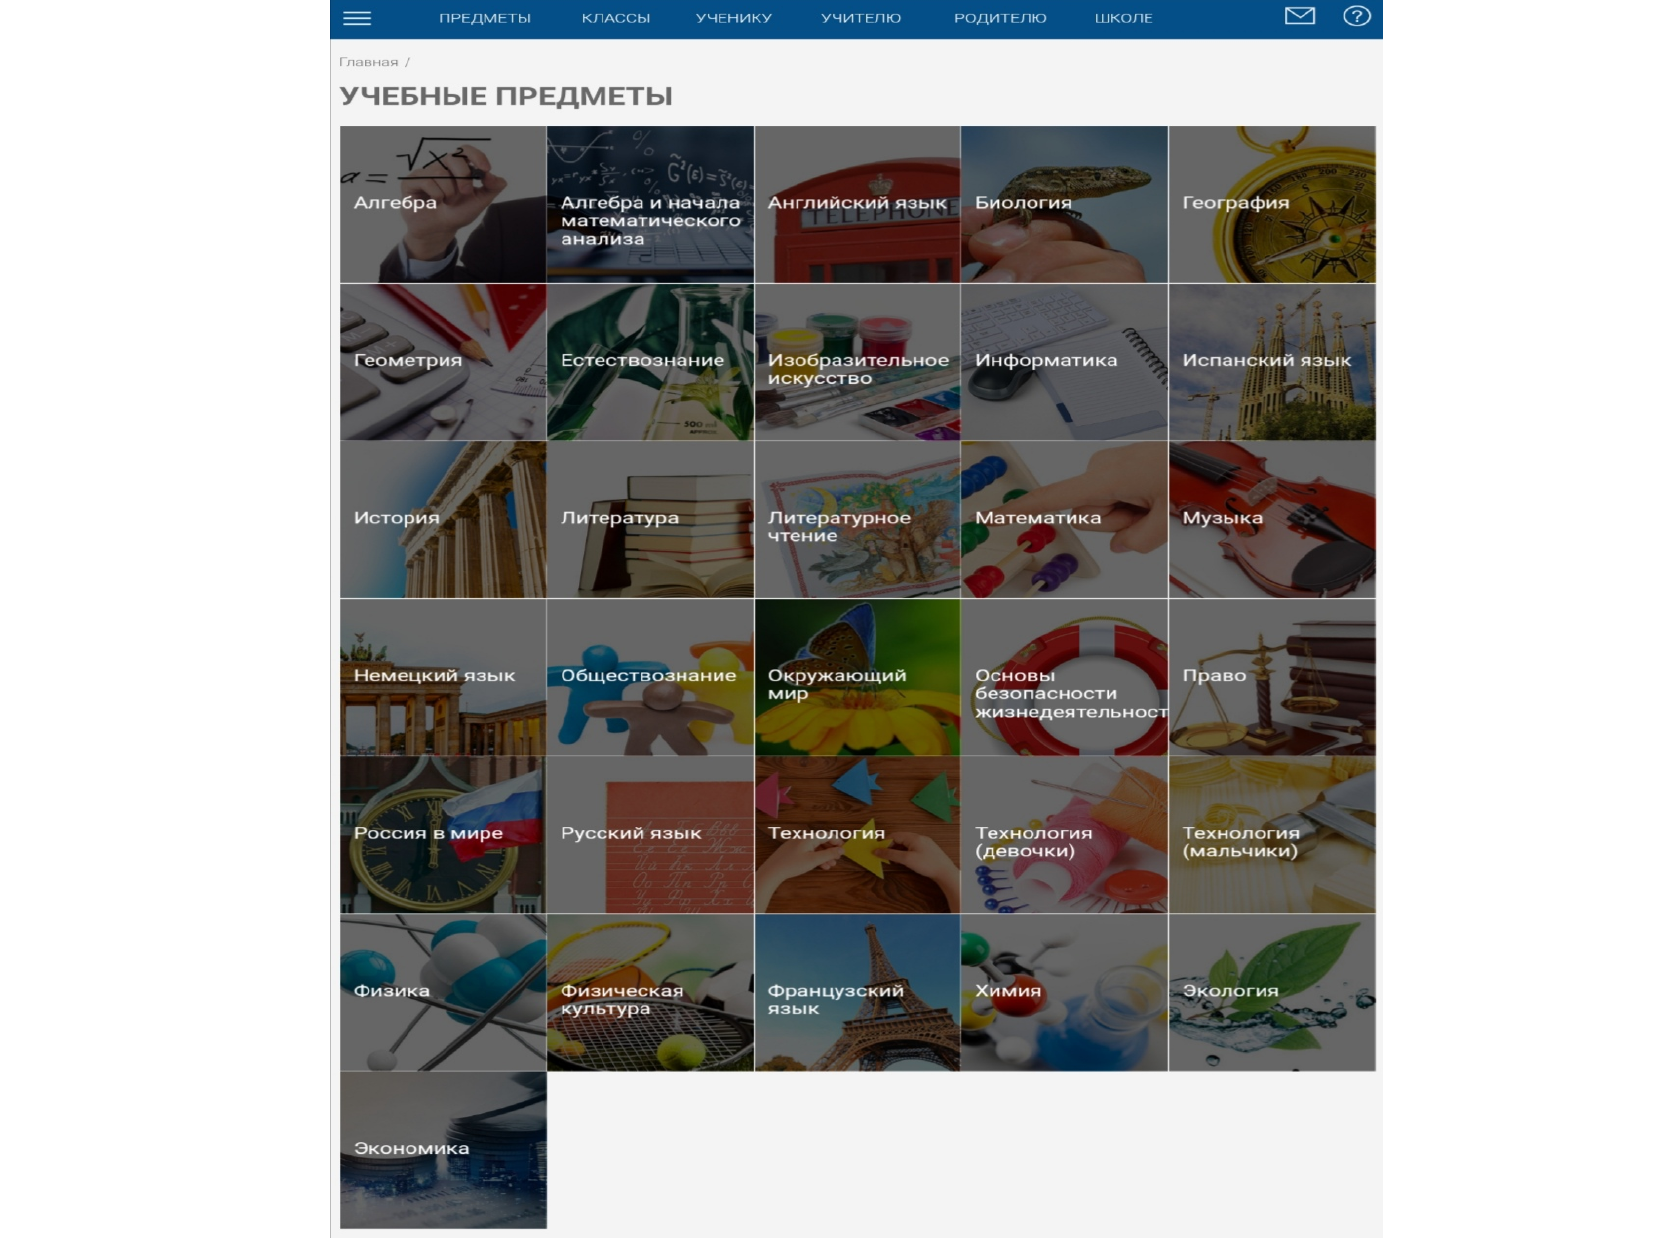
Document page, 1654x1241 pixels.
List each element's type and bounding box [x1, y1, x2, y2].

picture [330, 0, 1383, 1238]
